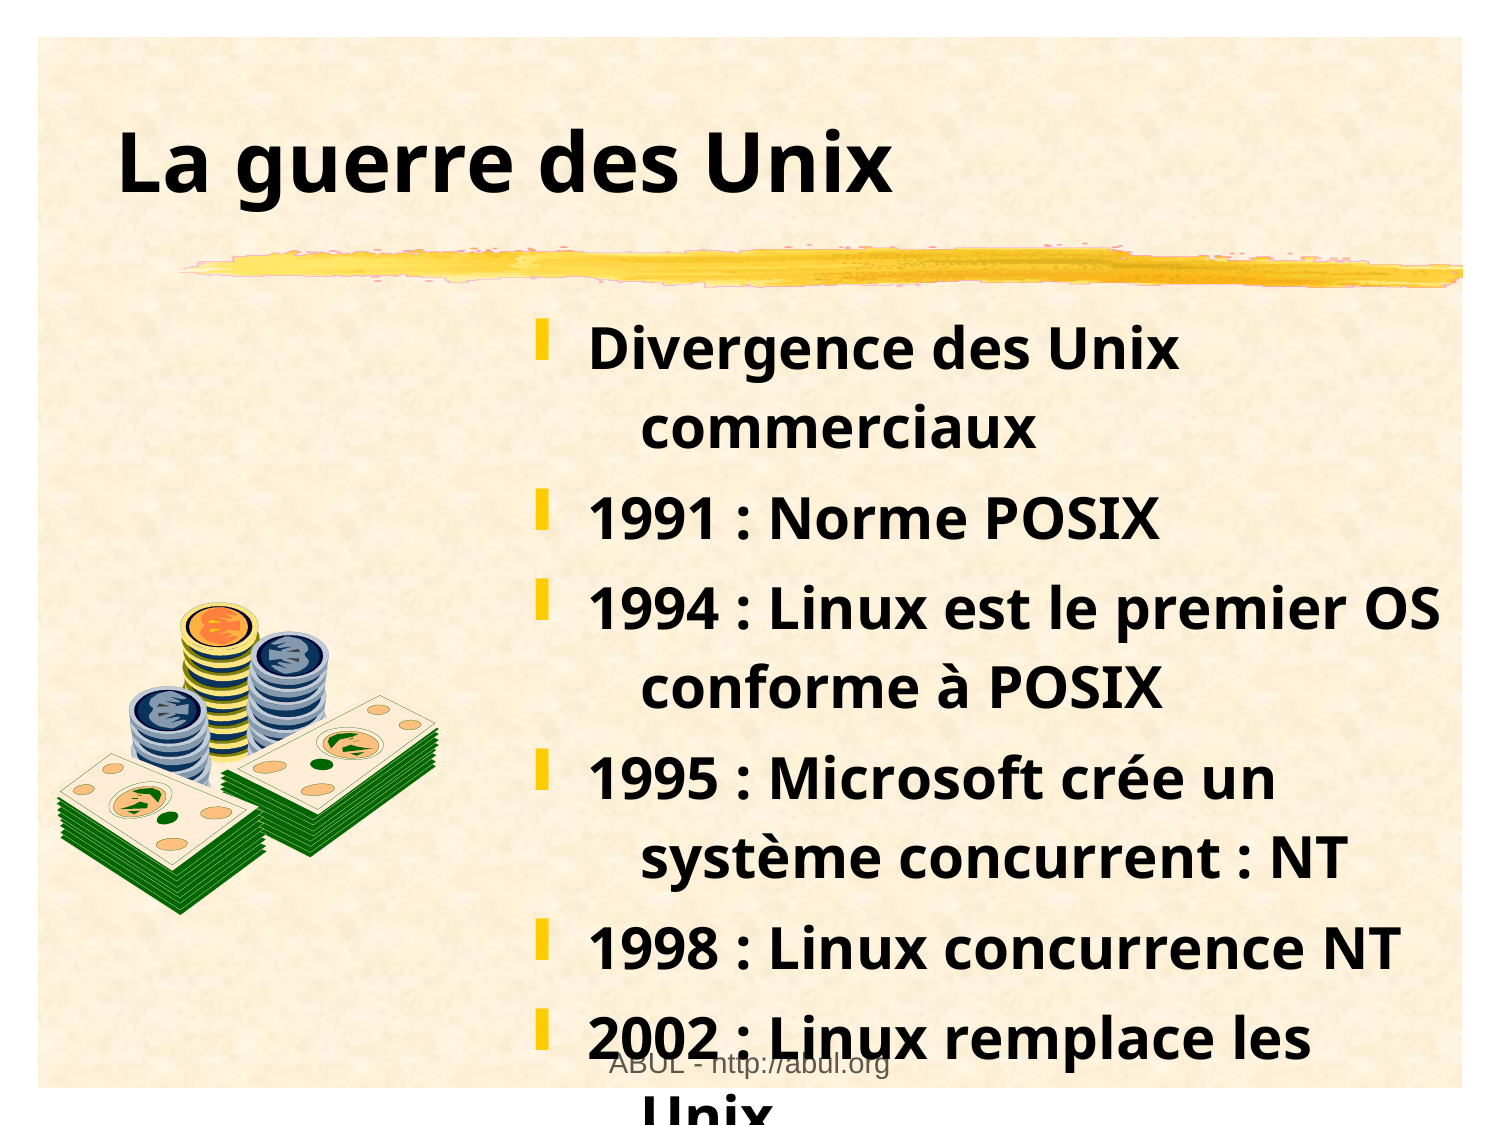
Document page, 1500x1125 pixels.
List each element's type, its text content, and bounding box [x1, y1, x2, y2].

picture [37, 37, 1463, 1088]
title La guerre des Unix [101, 72, 1312, 248]
list Divergence des Unix commerciaux 1991 : Norme POSIX 1994 : Linux est le premier OS conforme à POSIX 1995 : Microsoft crée un système concurrent : NT 1998 : Linux concurrence NT 2002 : Linux remplace les Unix [483, 299, 1463, 1010]
